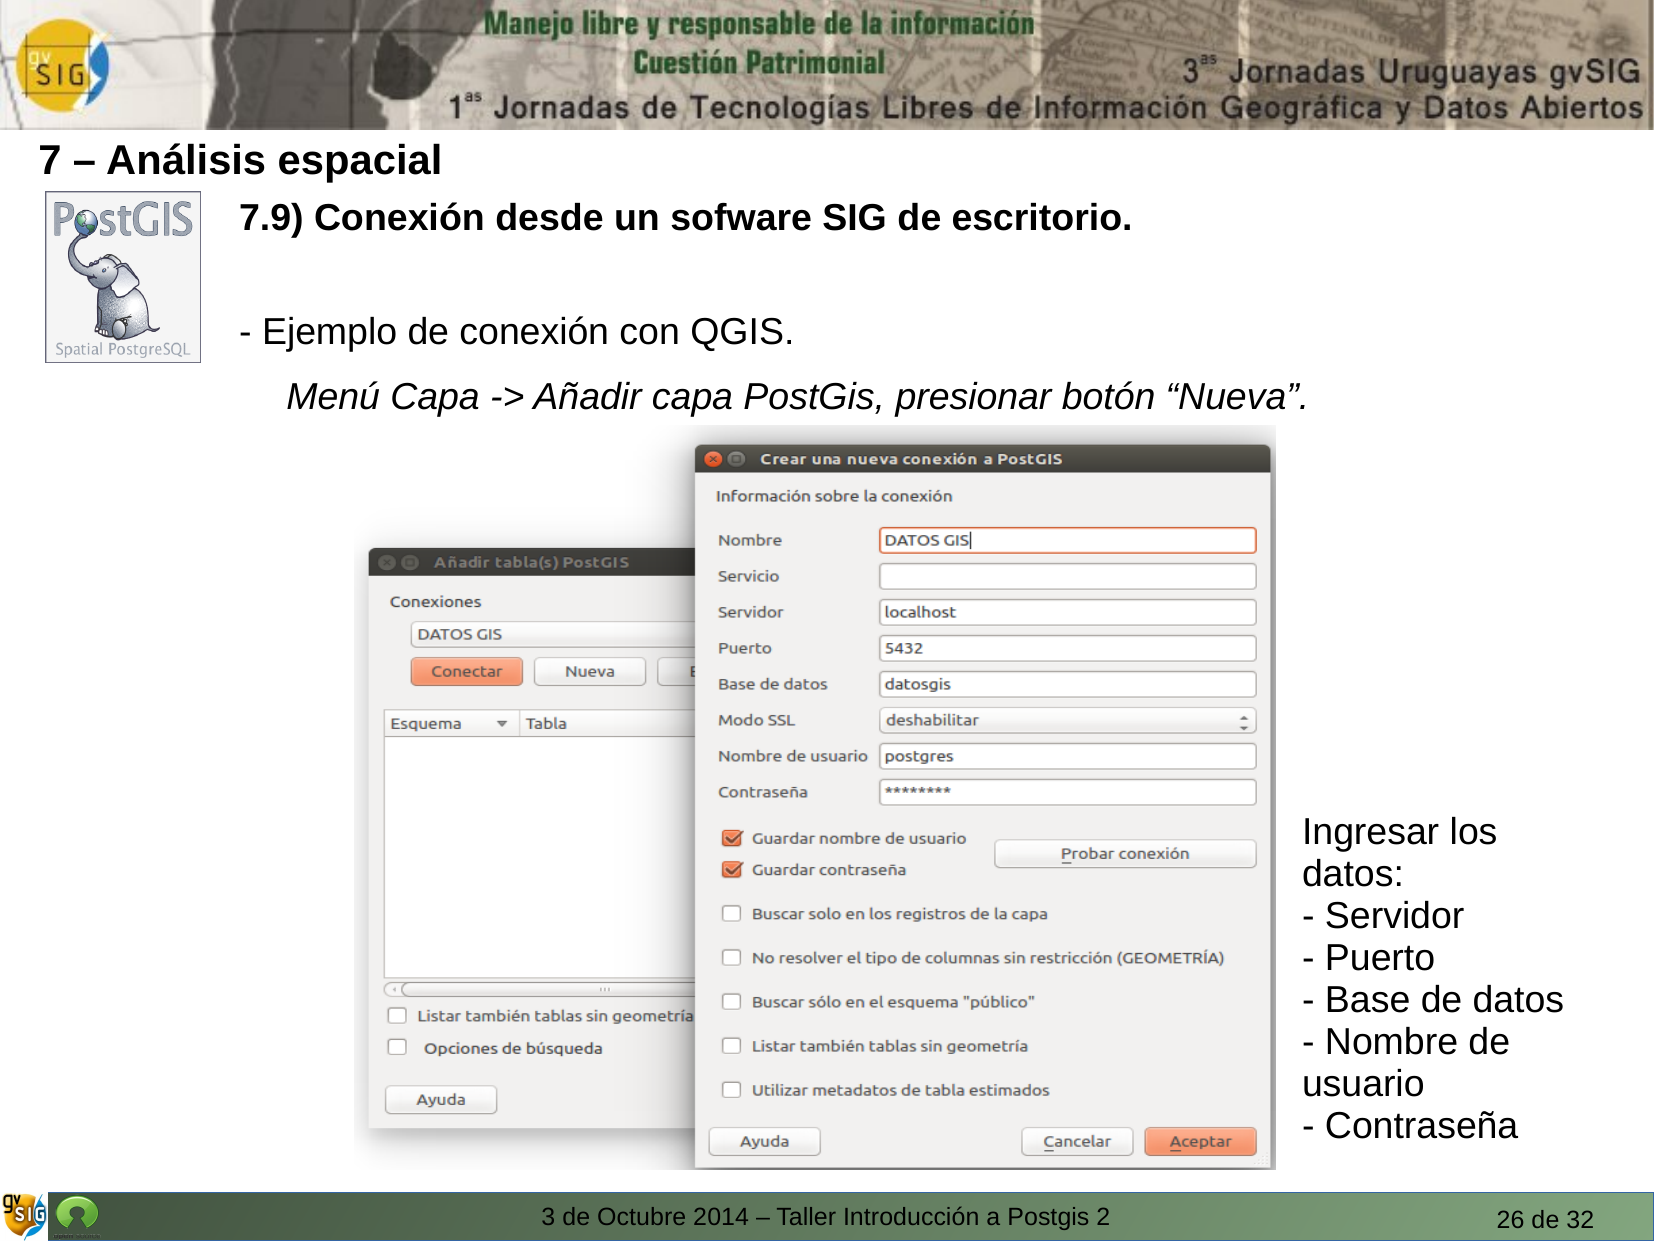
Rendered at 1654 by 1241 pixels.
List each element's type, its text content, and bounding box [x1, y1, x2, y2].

picture [0, 0, 1654, 130]
text_box Menú Capa -> Añadir capa PostGis, presionar botón “Nueva”. [271, 368, 1418, 426]
text_box Ingresar los datos: - Servidor - Puerto - Base de datos - Nombre de usuario - Contraseña [1287, 803, 1619, 1158]
picture [45, 191, 201, 363]
picture [354, 425, 1276, 1170]
text_box 7.9) Conexión desde un sofware SIG de escritorio. [224, 188, 1619, 288]
text_box <número> de 32 [1481, 1198, 1654, 1241]
picture [0, 1192, 107, 1241]
text_box - Ejemplo de conexión con QGIS. [224, 302, 1524, 398]
text_box 7 – Análisis espacial [23, 129, 1630, 192]
text_box 3 de Octubre 2014 – Taller Introducción a Postgis 2 [107, 1192, 1654, 1241]
